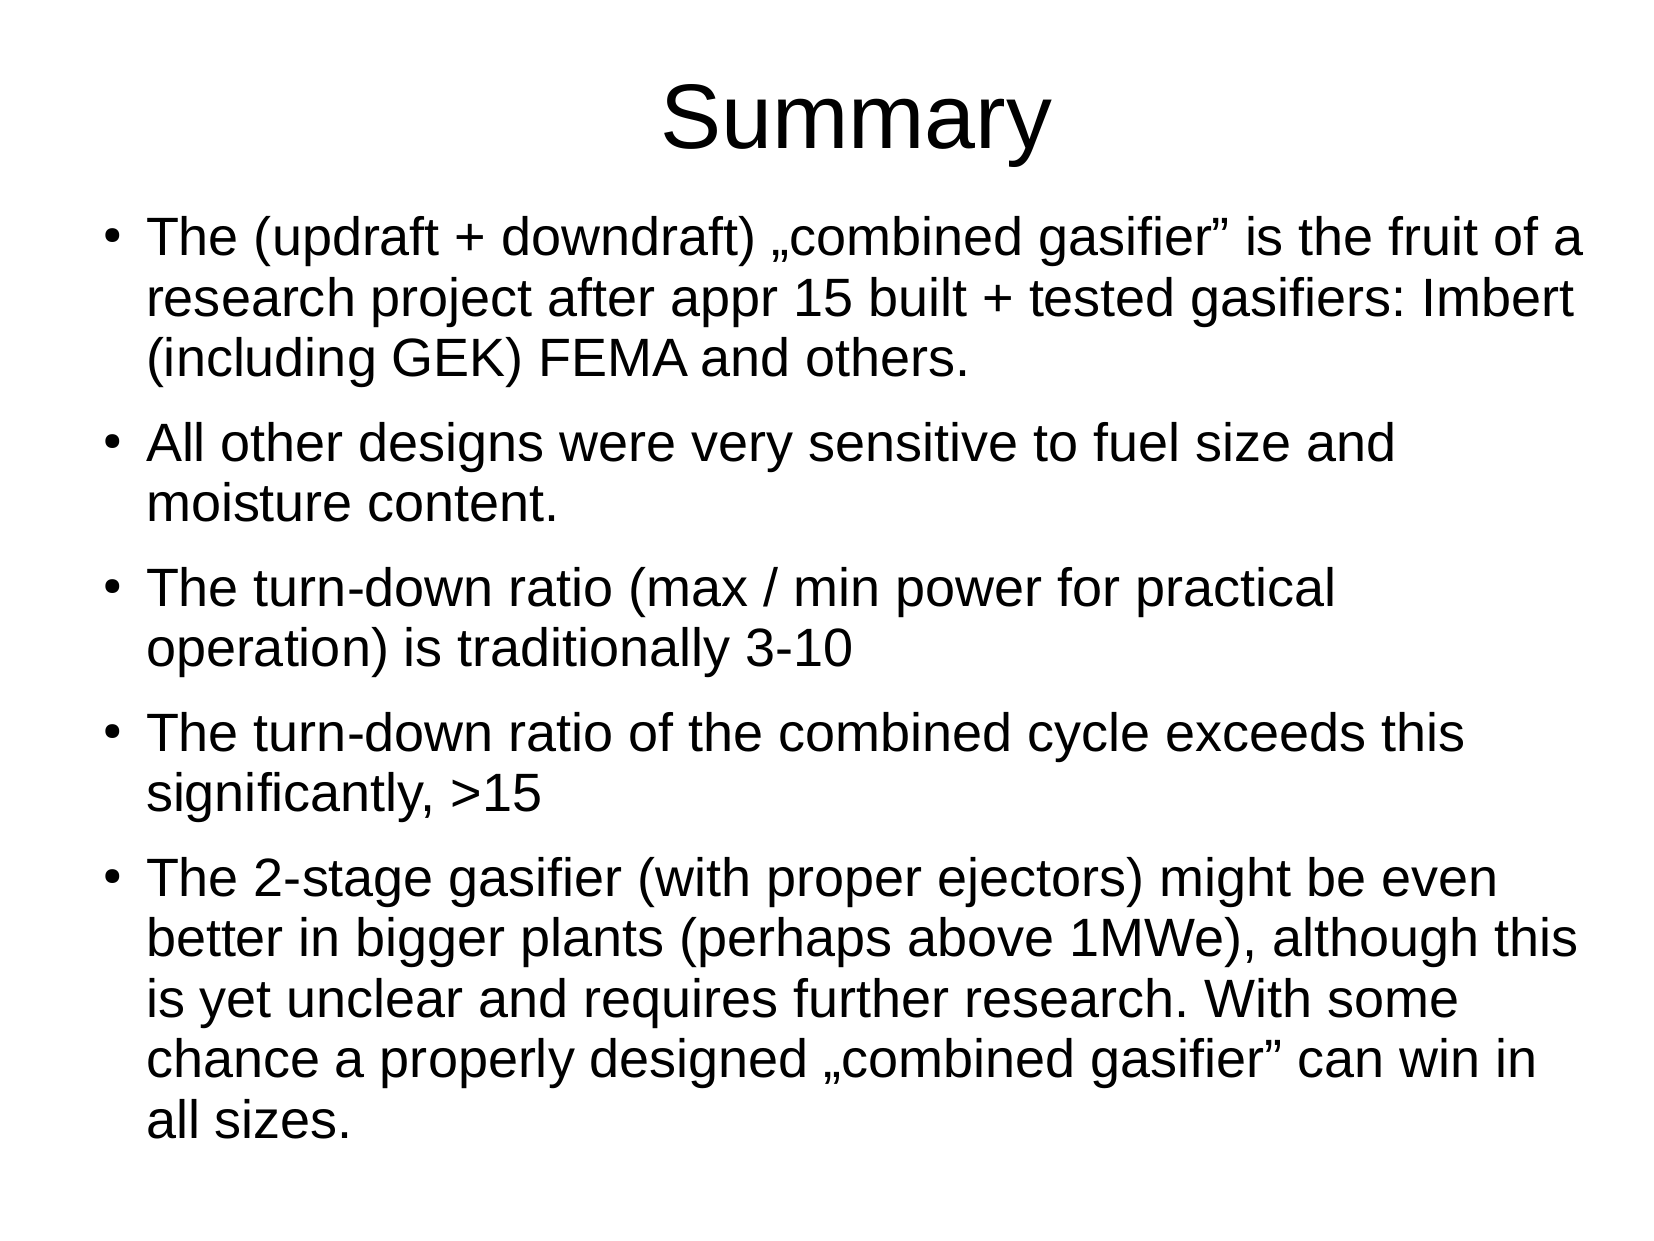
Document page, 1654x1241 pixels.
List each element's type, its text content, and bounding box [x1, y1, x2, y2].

title Summary [236, 56, 1477, 178]
list The (updraft + downdraft) „combined gasifier” is the fruit of a research project after appr 15 built + tested gasifiers: Imbert (including GEK) FEMA and others. All other designs were very sensitive to fuel size and moisture content. The turn-down ratio (max / min power for practical operation) is traditionally 3-10 The turn-down ratio of the combined cycle exceeds this significantly, >15 The 2-stage gasifier (with proper ejectors) might be even better in bigger plants (perhaps above 1MWe), although this is yet unclear and requires further research. With some chance a properly designed „combined gasifier” can win in all sizes. [88, 206, 1595, 1152]
